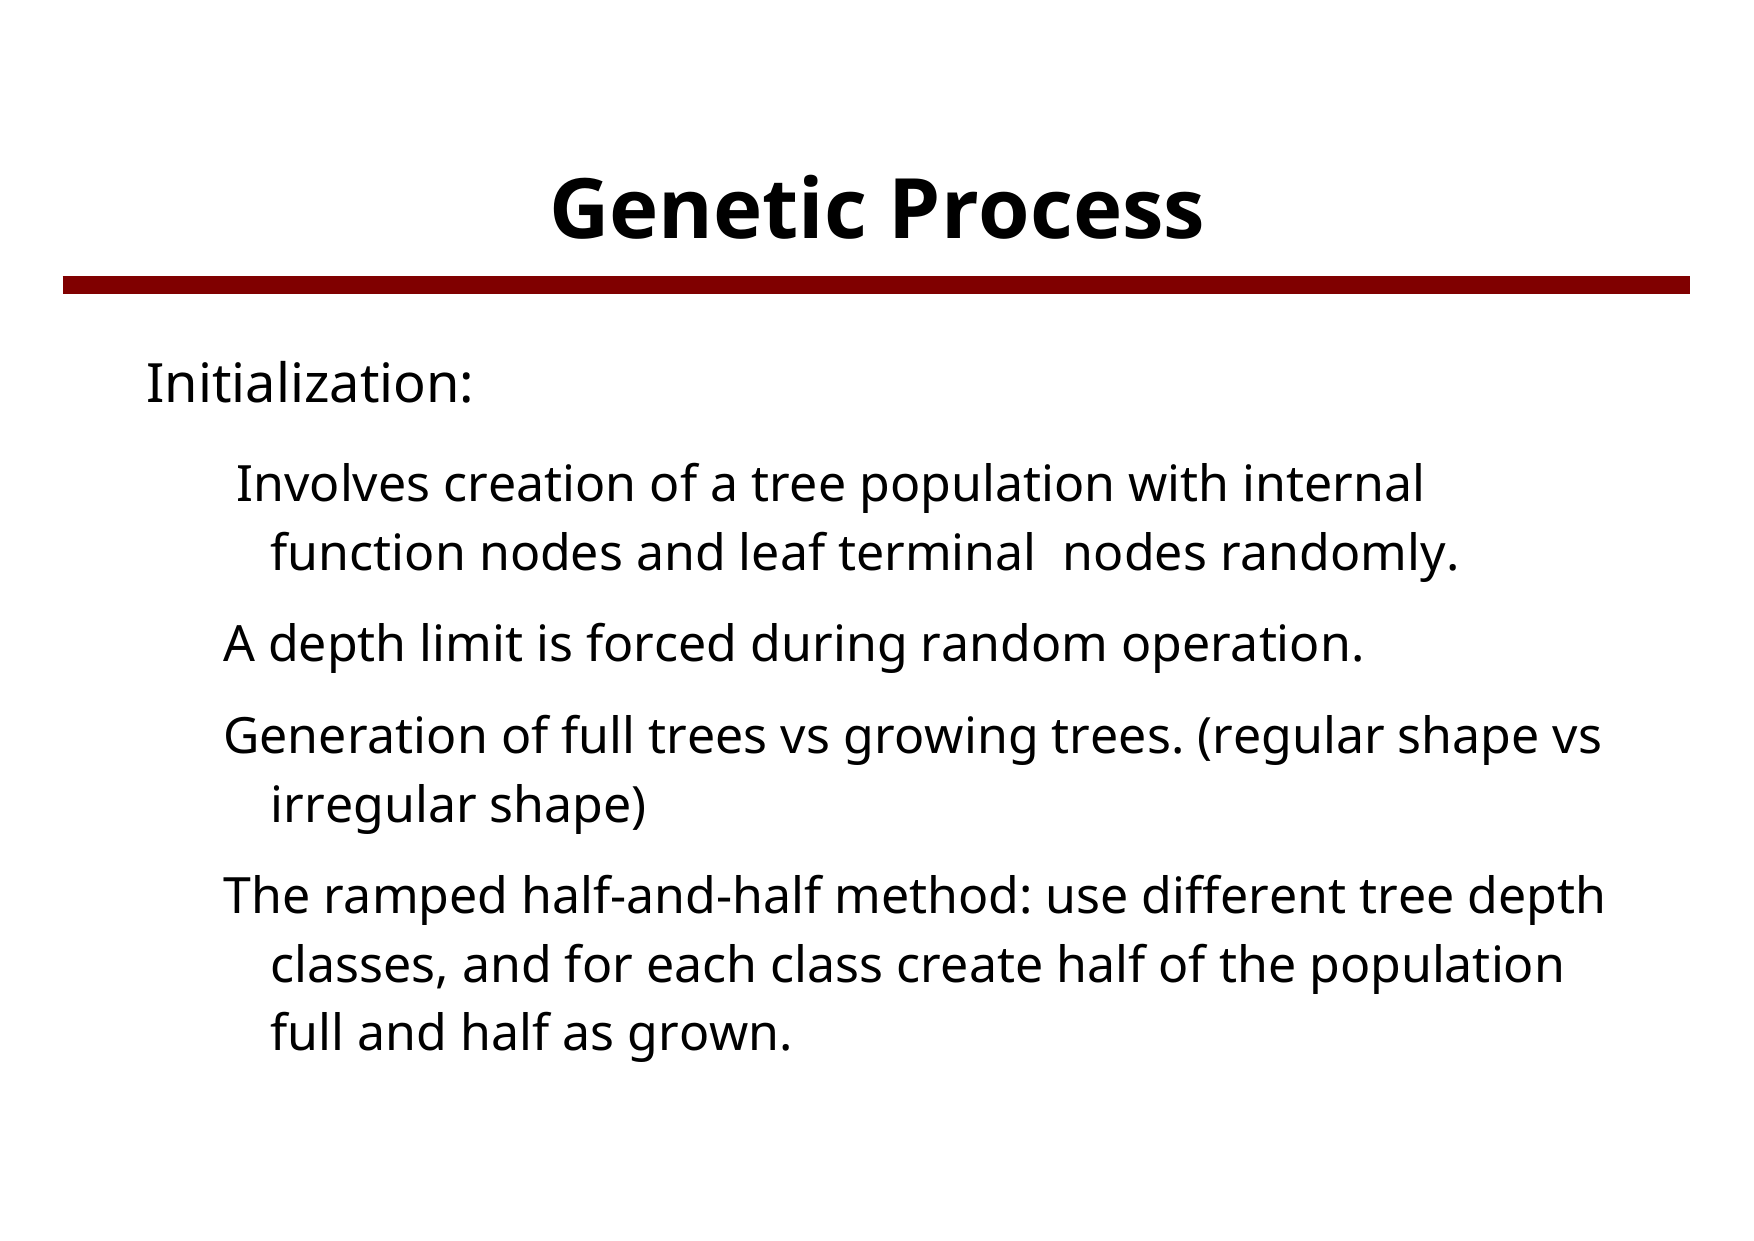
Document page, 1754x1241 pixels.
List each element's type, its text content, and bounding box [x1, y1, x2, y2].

list Initialization: Involves creation of a tree population with internal function nodes and leaf terminal nodes randomly. A depth limit is forced during random operation. Generation of full trees vs growing trees. (regular shape vs irregular shape) The ramped half-and-half method: use different tree depth classes, and for each class create half of the population full and half as grown. [128, 344, 1627, 1127]
title Genetic Process [128, 102, 1627, 311]
